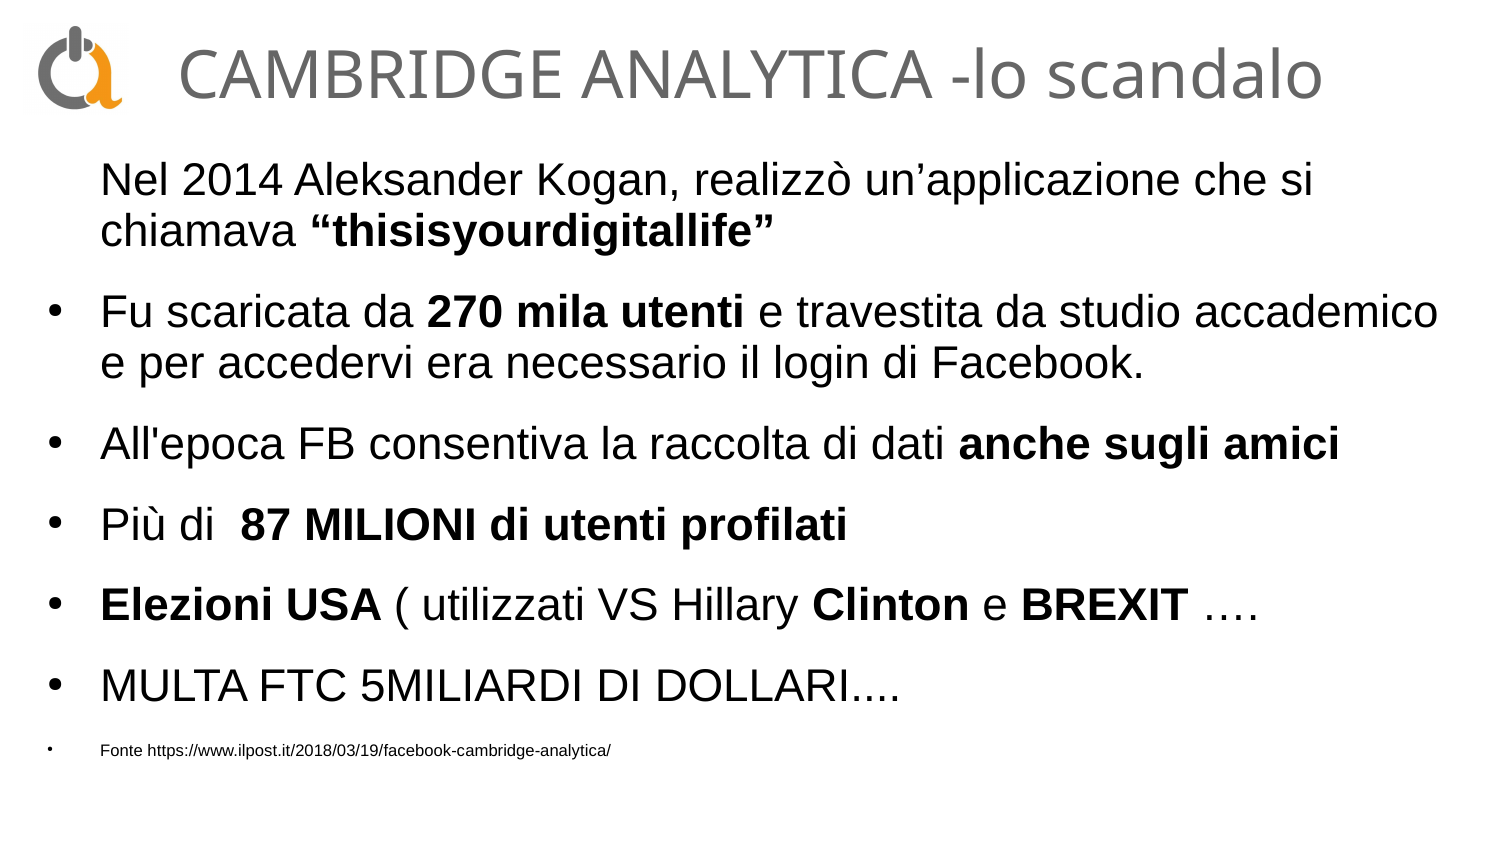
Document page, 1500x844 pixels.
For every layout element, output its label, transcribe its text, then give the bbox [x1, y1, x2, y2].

title CAMBRIDGE ANALYTICA -lo scandalo [177, 23, 1441, 117]
picture [23, 23, 129, 116]
list Nel 2014 Aleksander Kogan, realizzò un’applicazione che si chiamava “thisisyourdigitallife” Fu scaricata da 270 mila utenti e travestita da studio accademico e per accedervi era necessario il login di Facebook. All'epoca FB consentiva la raccolta di dati anche sugli amici Più di 87 MILIONI di utenti profilati Elezioni USA ( utilizzati VS Hillary Clinton e BREXIT …. MULTA FTC 5MILIARDI DI DOLLARI.... Fonte https://www.ilpost.it/2018/03/19/facebook-cambridge-analytica/ [29, 153, 1477, 775]
